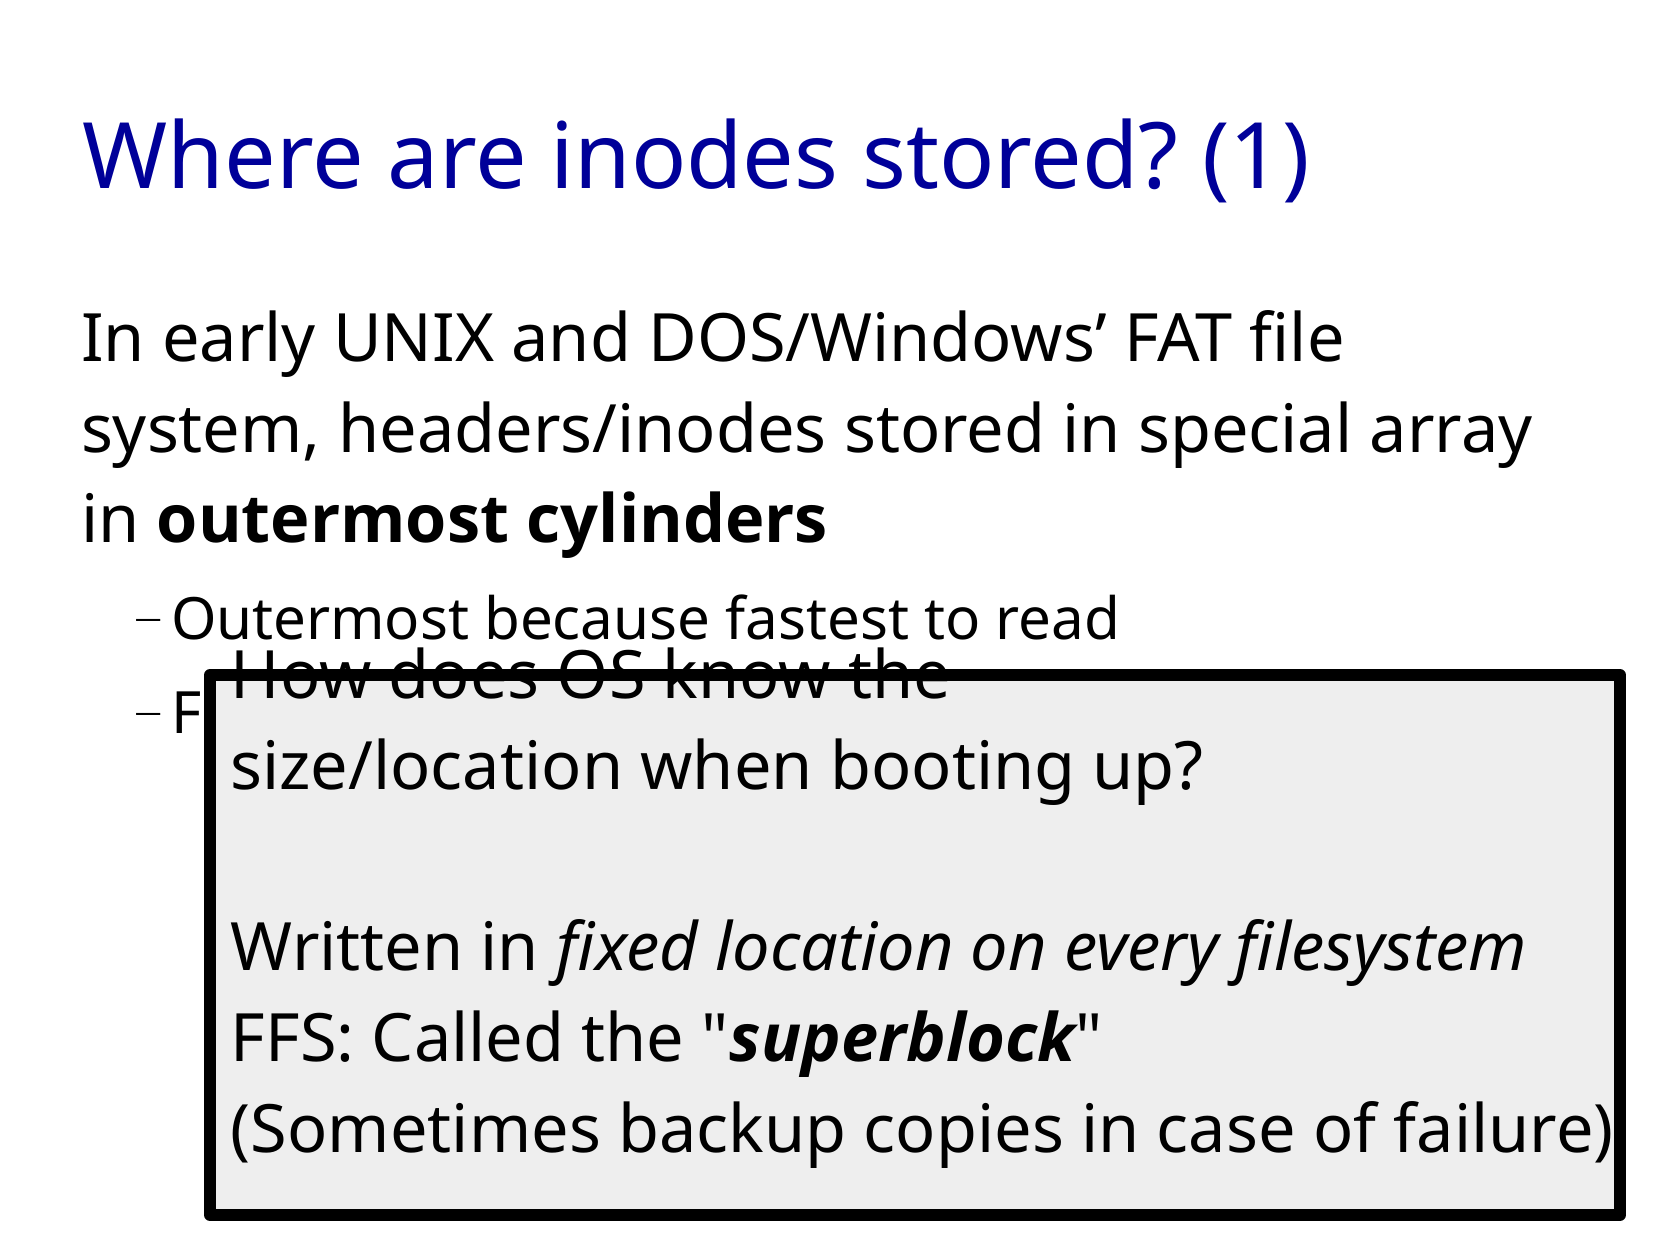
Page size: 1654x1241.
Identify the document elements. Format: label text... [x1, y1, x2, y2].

text_box How does OS know the size/location when booting up? Written in fixed location on every filesystem FFS: Called the "superblock" (Sometimes backup copies in case of failure) [210, 675, 1621, 1216]
title Where are inodes stored? (1) [82, 49, 1571, 257]
list In early UNIX and DOS/Windows’ FAT file system, headers/inodes stored in special array in outermost cylinders Outermost because fastest to read Fixed size, set when disk is formatted. [45, 290, 1556, 1096]
